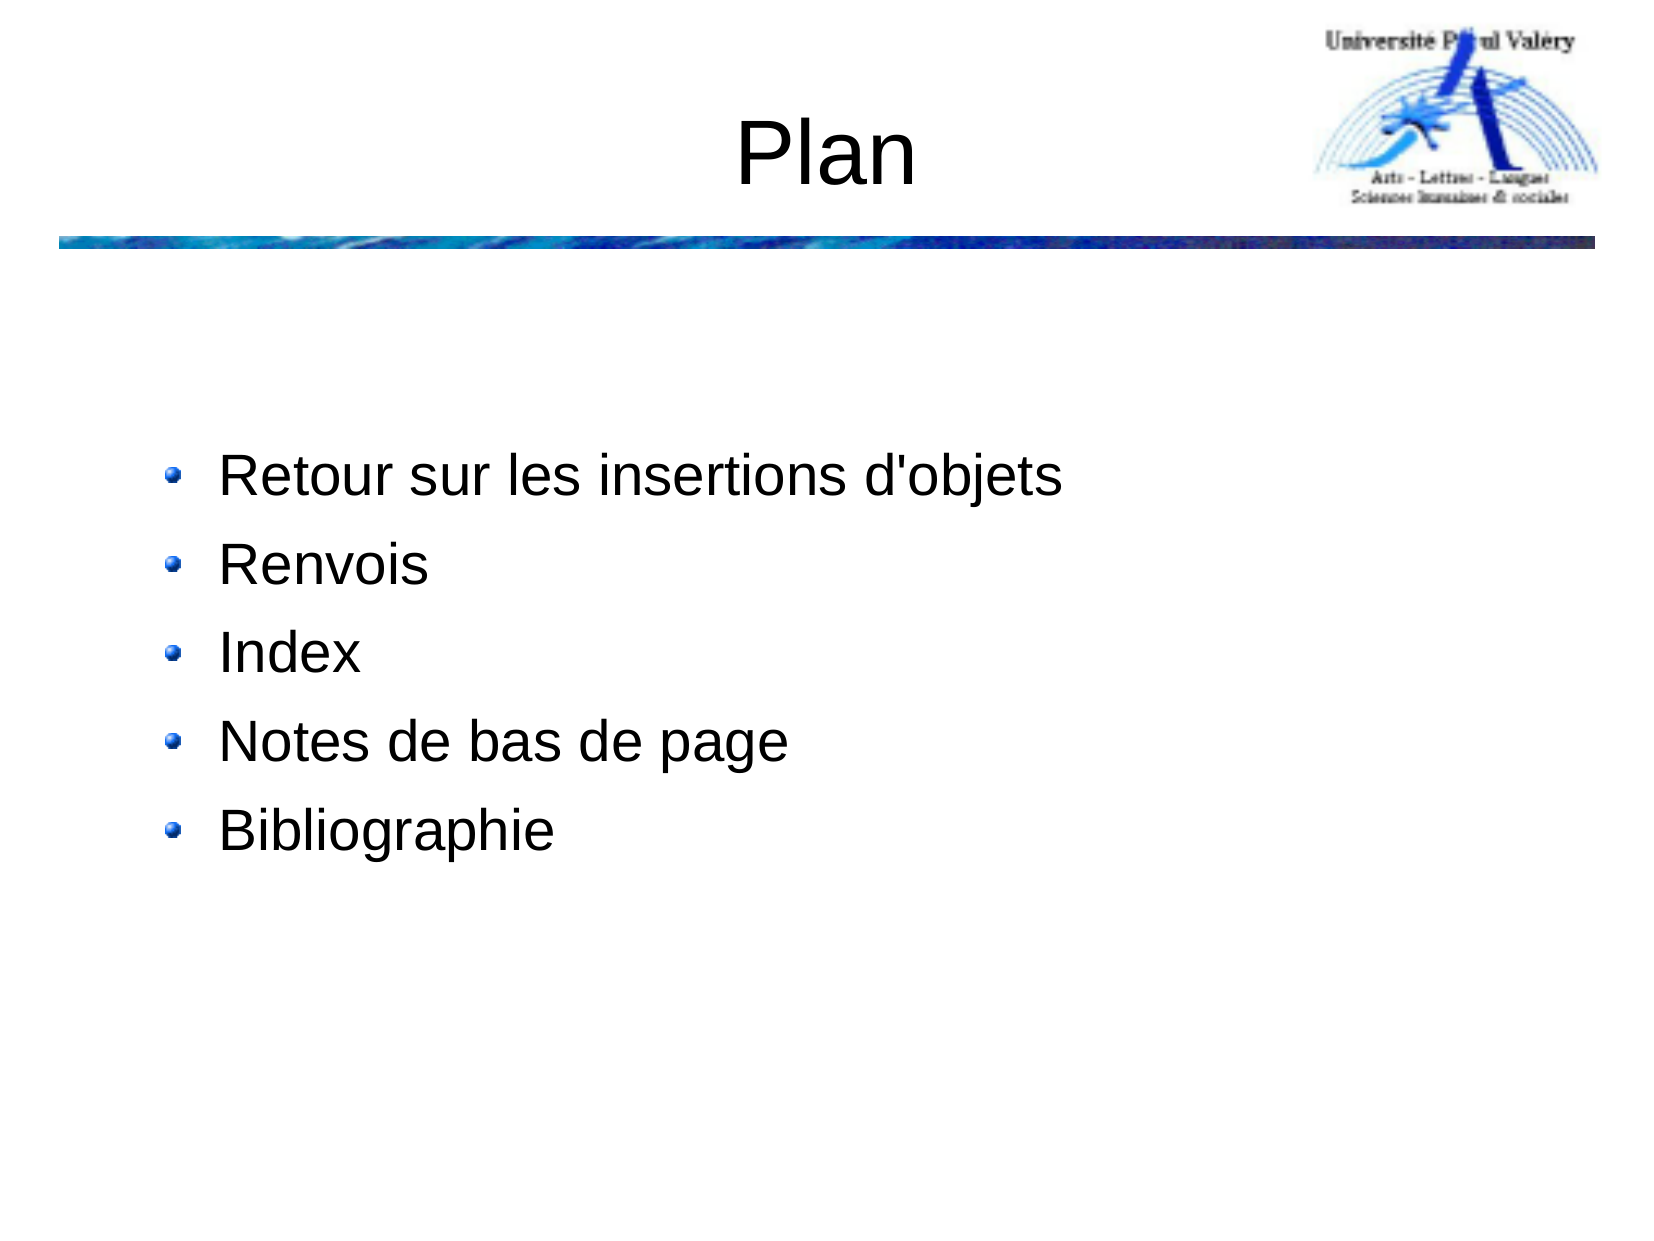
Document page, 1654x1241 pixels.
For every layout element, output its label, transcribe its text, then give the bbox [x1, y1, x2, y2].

title Plan [82, 49, 1571, 257]
list Retour sur les insertions d'objets Renvois Index Notes de bas de page Bibliographie [76, 442, 1565, 863]
picture [59, 236, 81, 244]
picture [1262, 0, 1654, 253]
